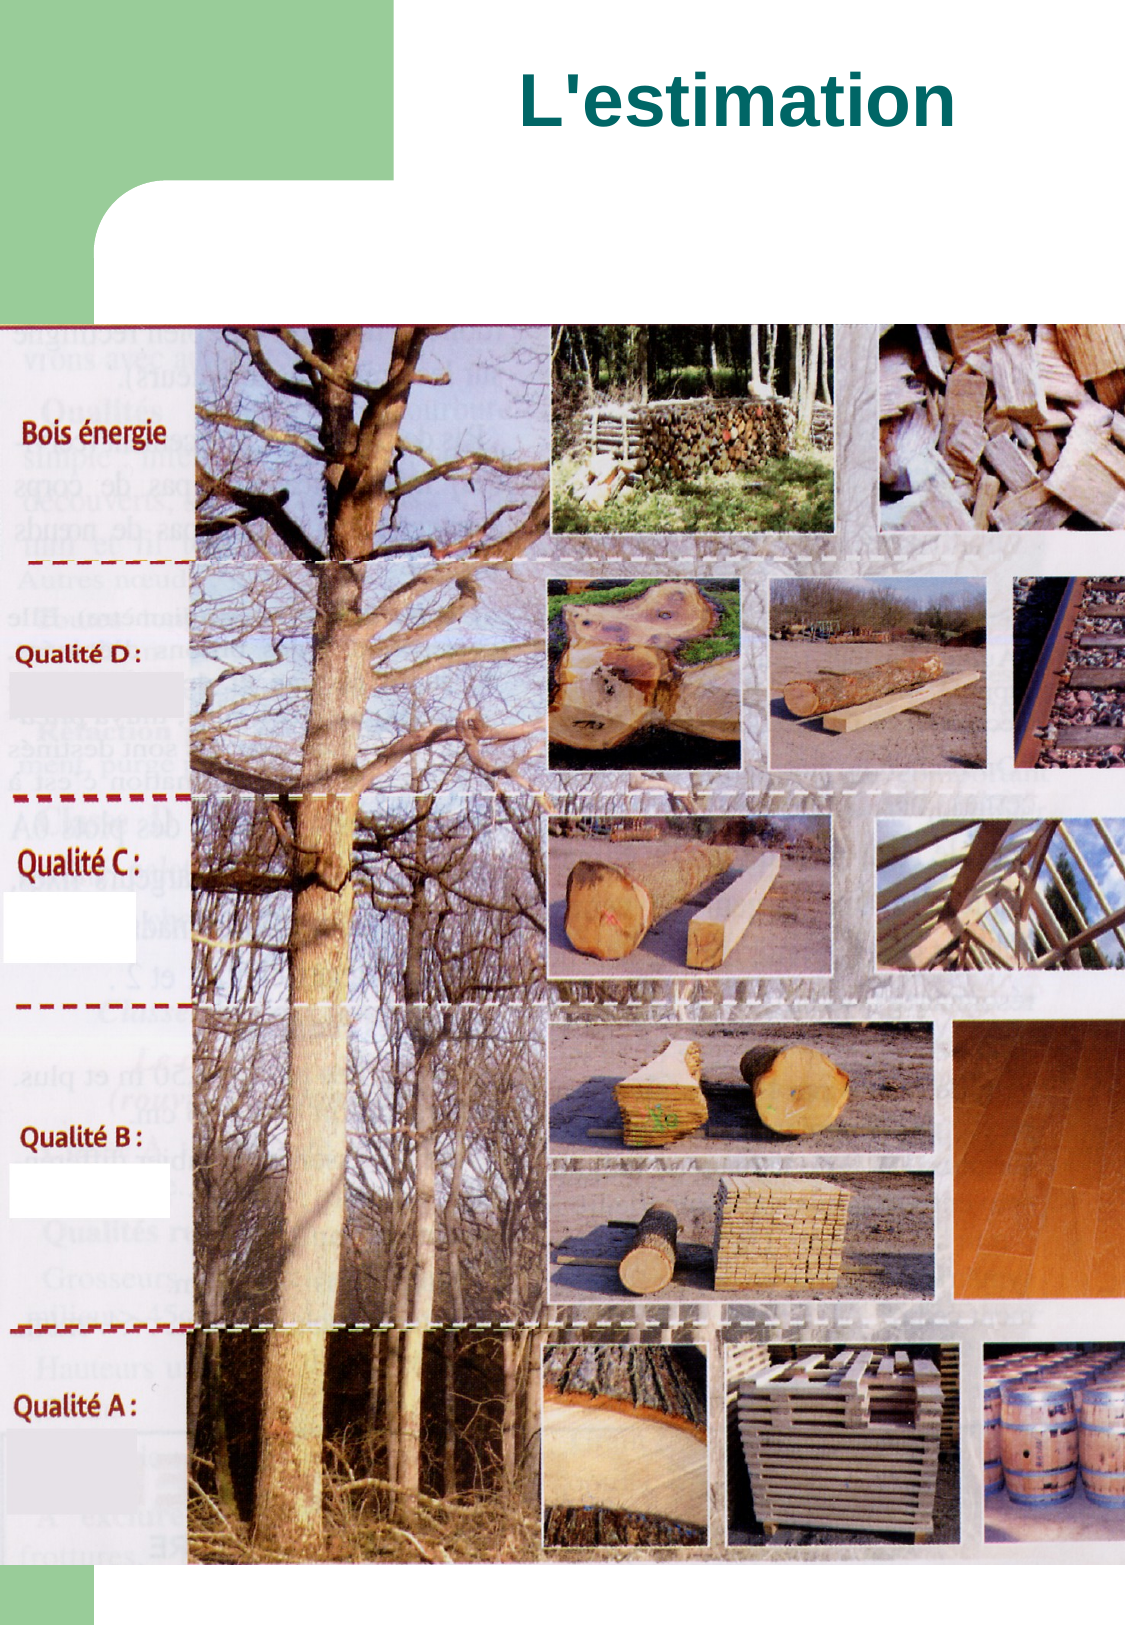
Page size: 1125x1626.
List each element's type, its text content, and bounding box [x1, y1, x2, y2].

picture [0, 324, 1125, 1565]
title L'estimation [383, 29, 1093, 178]
